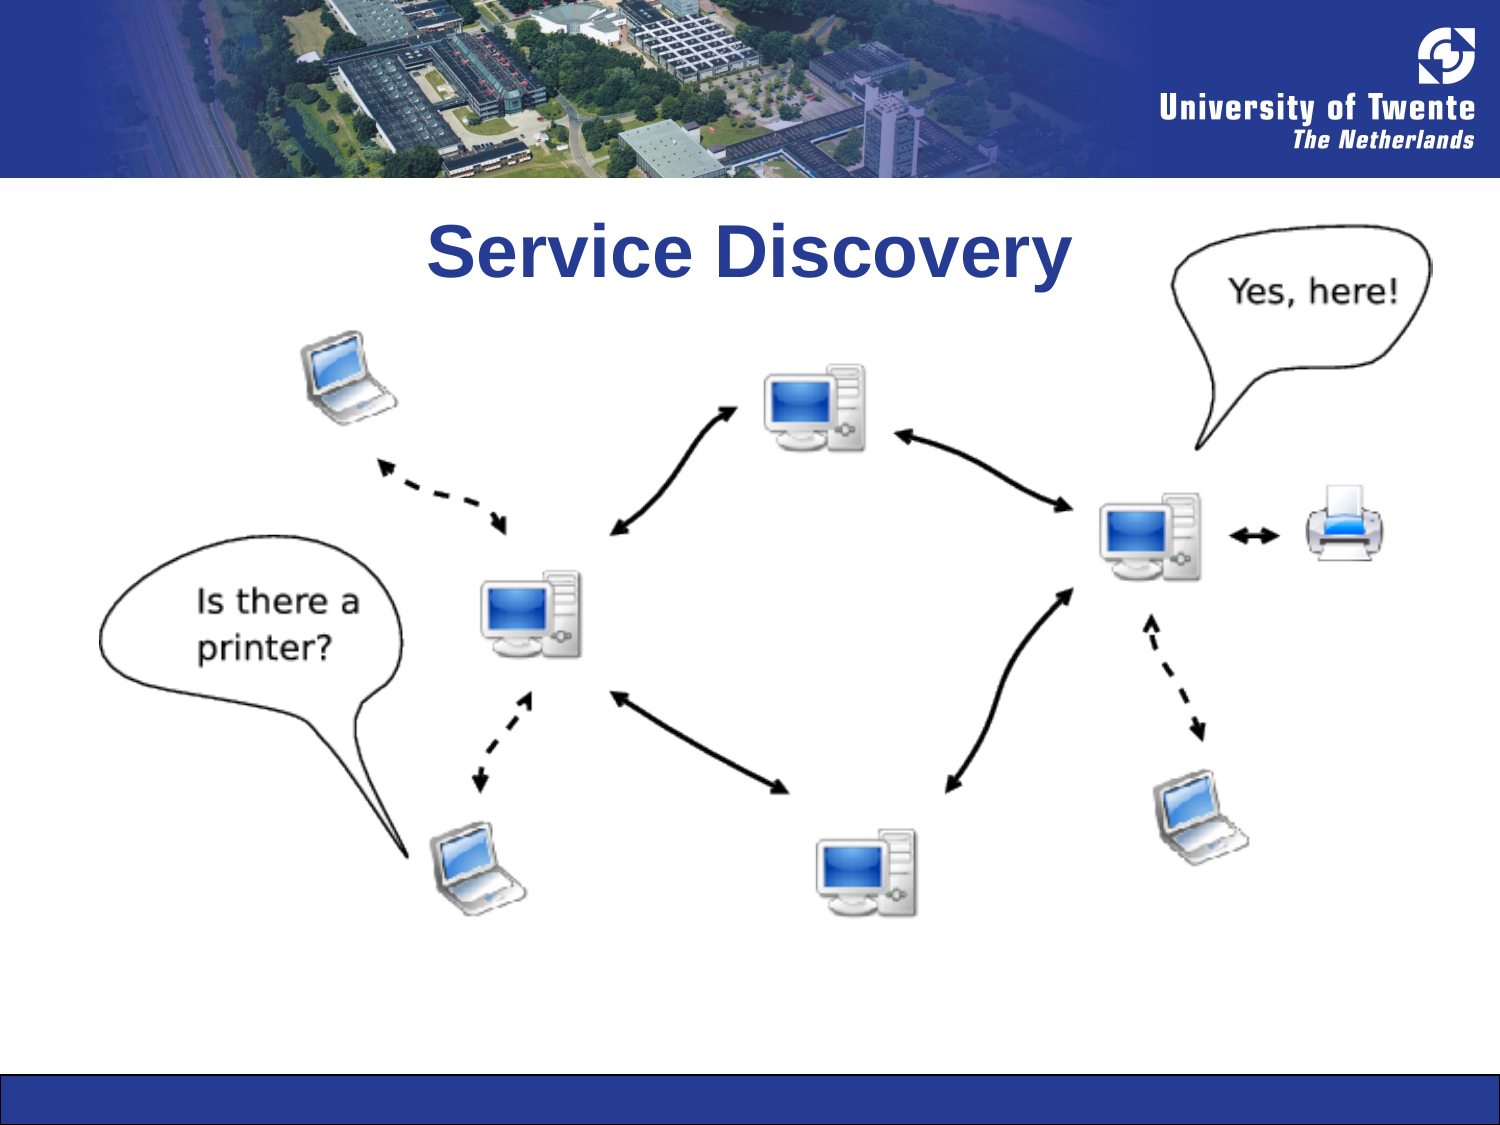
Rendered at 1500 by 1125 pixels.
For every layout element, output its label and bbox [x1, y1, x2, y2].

picture [0, 0, 1500, 925]
